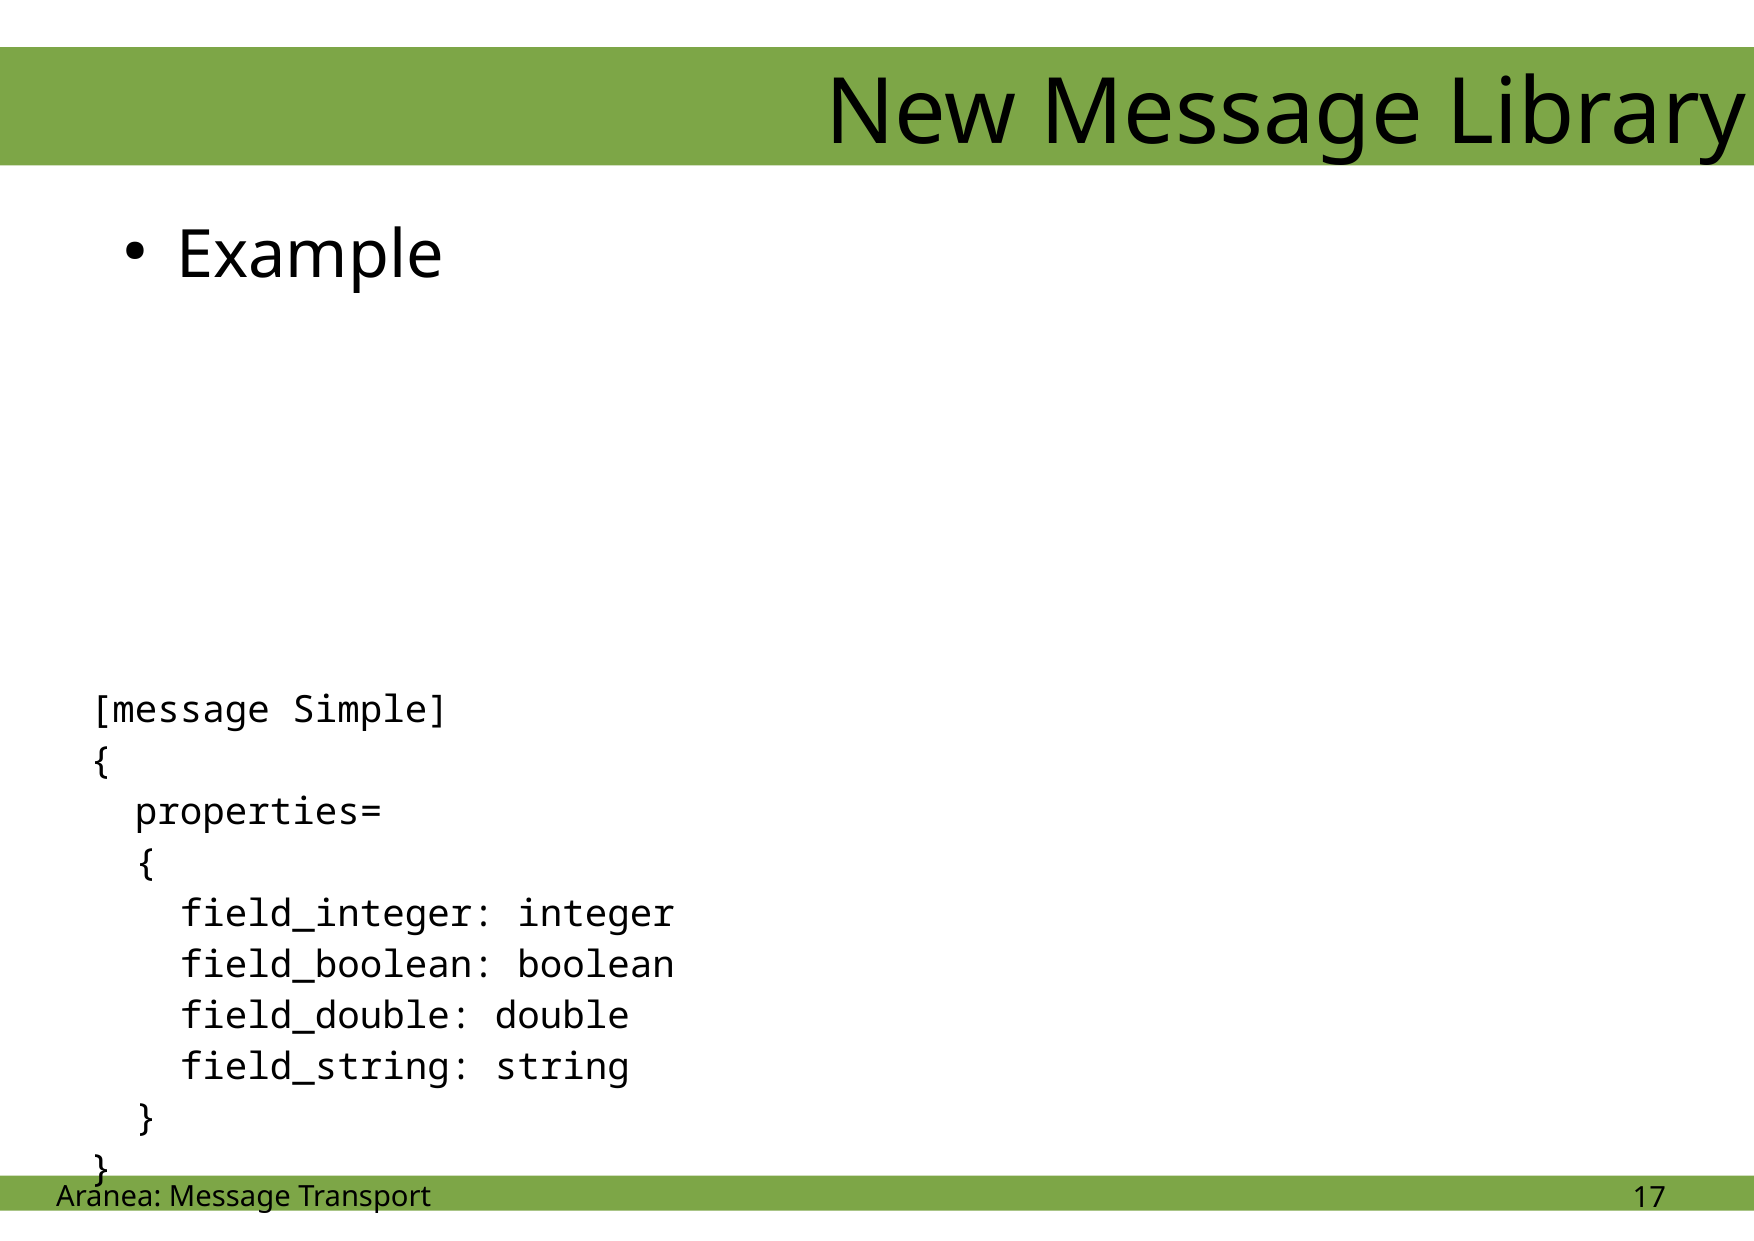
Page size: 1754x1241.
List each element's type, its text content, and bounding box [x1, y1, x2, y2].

title New Message Library [0, 54, 1748, 162]
list Example [87, 206, 1667, 1109]
text_box [message Simple] { properties= { field_integer: integer field_boolean: boolean field_double: double field_string: string } } [75, 675, 690, 1126]
